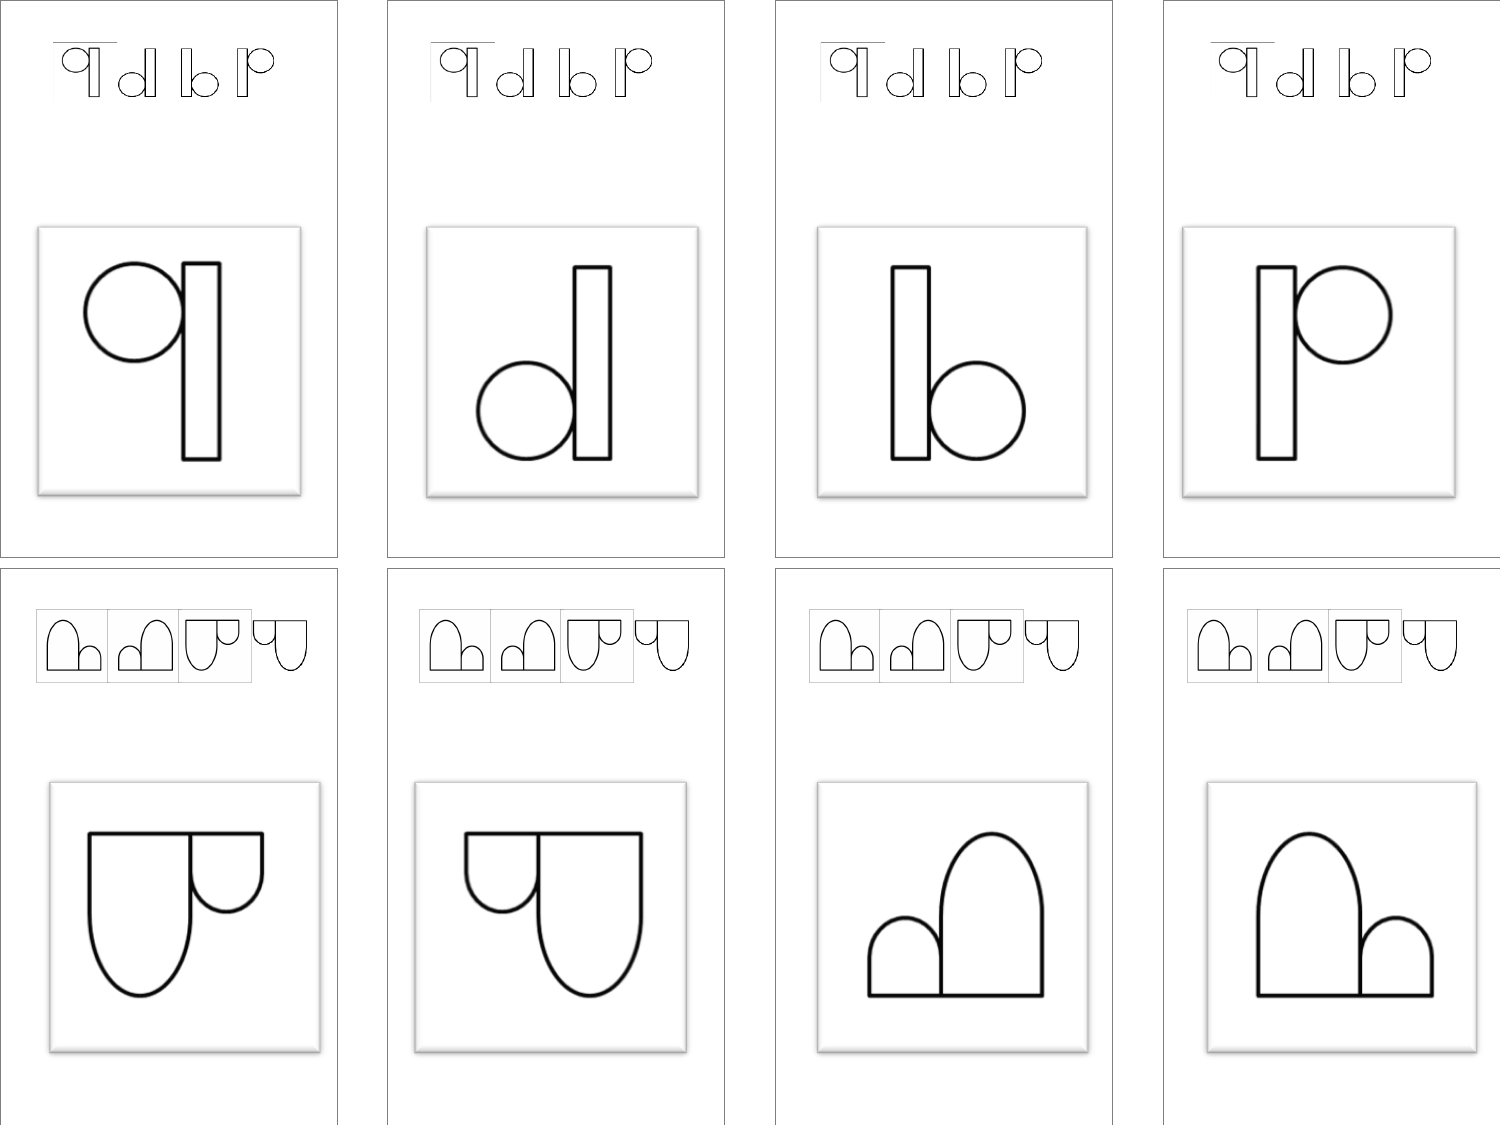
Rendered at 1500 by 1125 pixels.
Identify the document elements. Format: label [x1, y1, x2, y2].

picture [430, 42, 665, 102]
text_box [1163, 568, 1500, 1125]
text_box [0, 568, 337, 1125]
picture [53, 42, 287, 102]
picture [39, 772, 330, 1063]
text_box [775, 568, 1113, 1125]
text_box [775, 0, 1113, 557]
text_box [387, 0, 725, 557]
picture [27, 217, 310, 506]
picture [1187, 609, 1465, 683]
text_box [0, 0, 337, 557]
picture [1196, 772, 1486, 1063]
picture [1172, 217, 1465, 509]
picture [36, 609, 315, 683]
picture [1210, 42, 1444, 102]
picture [820, 42, 1055, 102]
picture [404, 772, 696, 1063]
picture [416, 217, 708, 509]
picture [807, 772, 1098, 1063]
text_box [387, 568, 725, 1125]
picture [419, 609, 697, 683]
text_box [1163, 0, 1500, 557]
picture [807, 217, 1097, 509]
picture [809, 609, 1087, 683]
